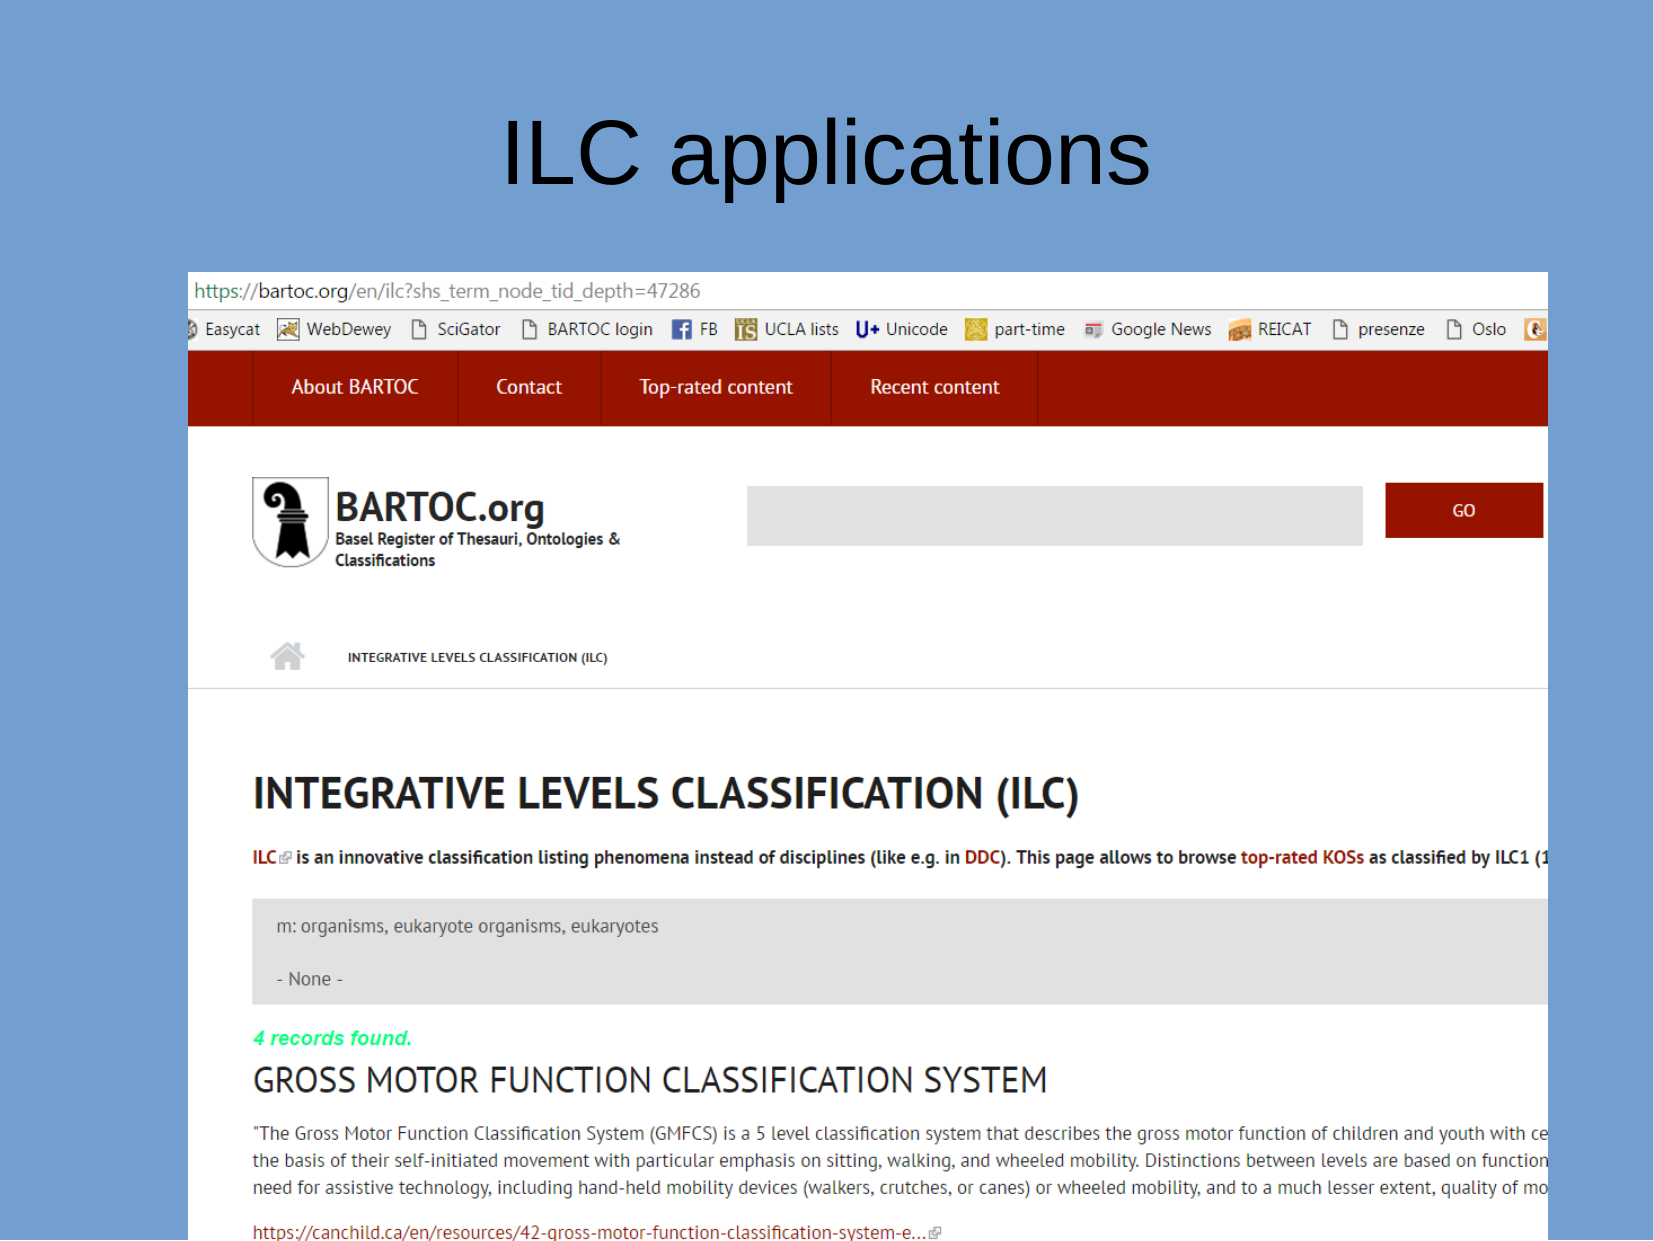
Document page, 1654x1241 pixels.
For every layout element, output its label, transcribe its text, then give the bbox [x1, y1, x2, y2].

picture [188, 272, 1548, 1241]
title ILC applications [82, 49, 1571, 257]
